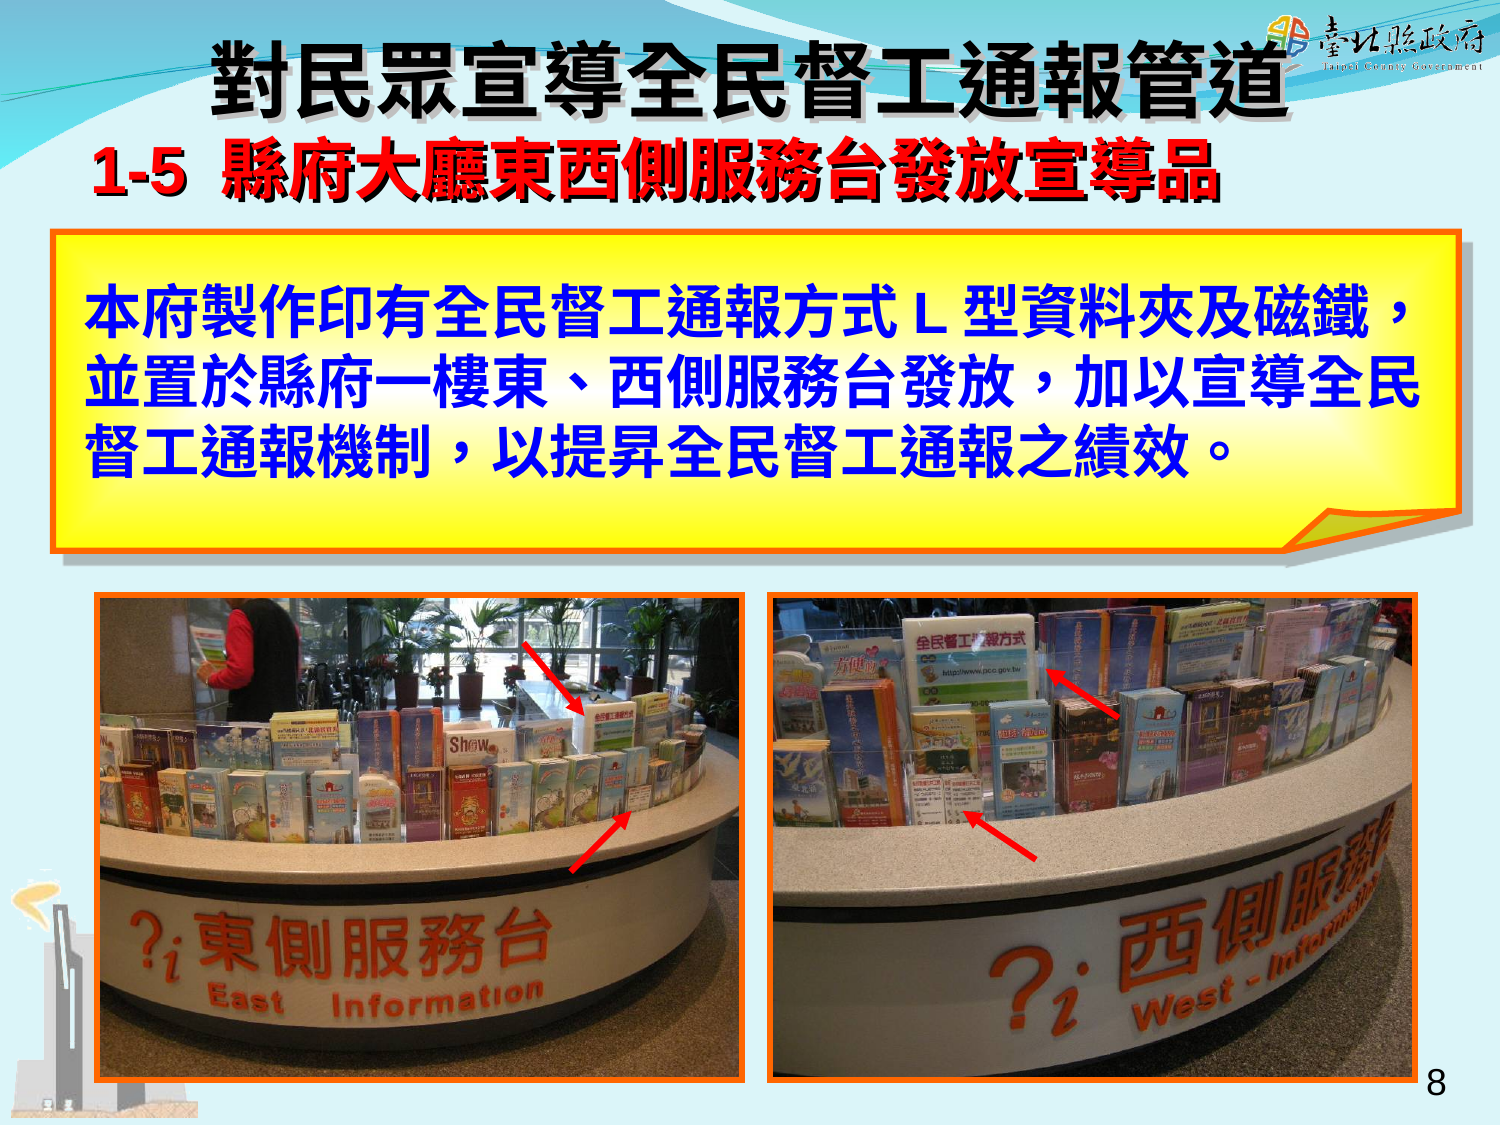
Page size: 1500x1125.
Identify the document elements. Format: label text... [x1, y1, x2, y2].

picture [100, 597, 739, 1077]
title 對民眾宣導全民督工通報管道 [75, 19, 1426, 113]
list 1-5 縣府大廳東西側服務台發放宣導品 [75, 113, 1426, 220]
picture [11, 869, 198, 1118]
picture [0, 0, 1500, 102]
text_box 本府製作印有全民督工通報方式L型資料夾及磁鐵，並置於縣府一樓東、西側服務台發放，加以宣導全民督工通報機制，以提昇全民督工通報之績效。 [53, 231, 1459, 551]
picture [773, 597, 1412, 1077]
